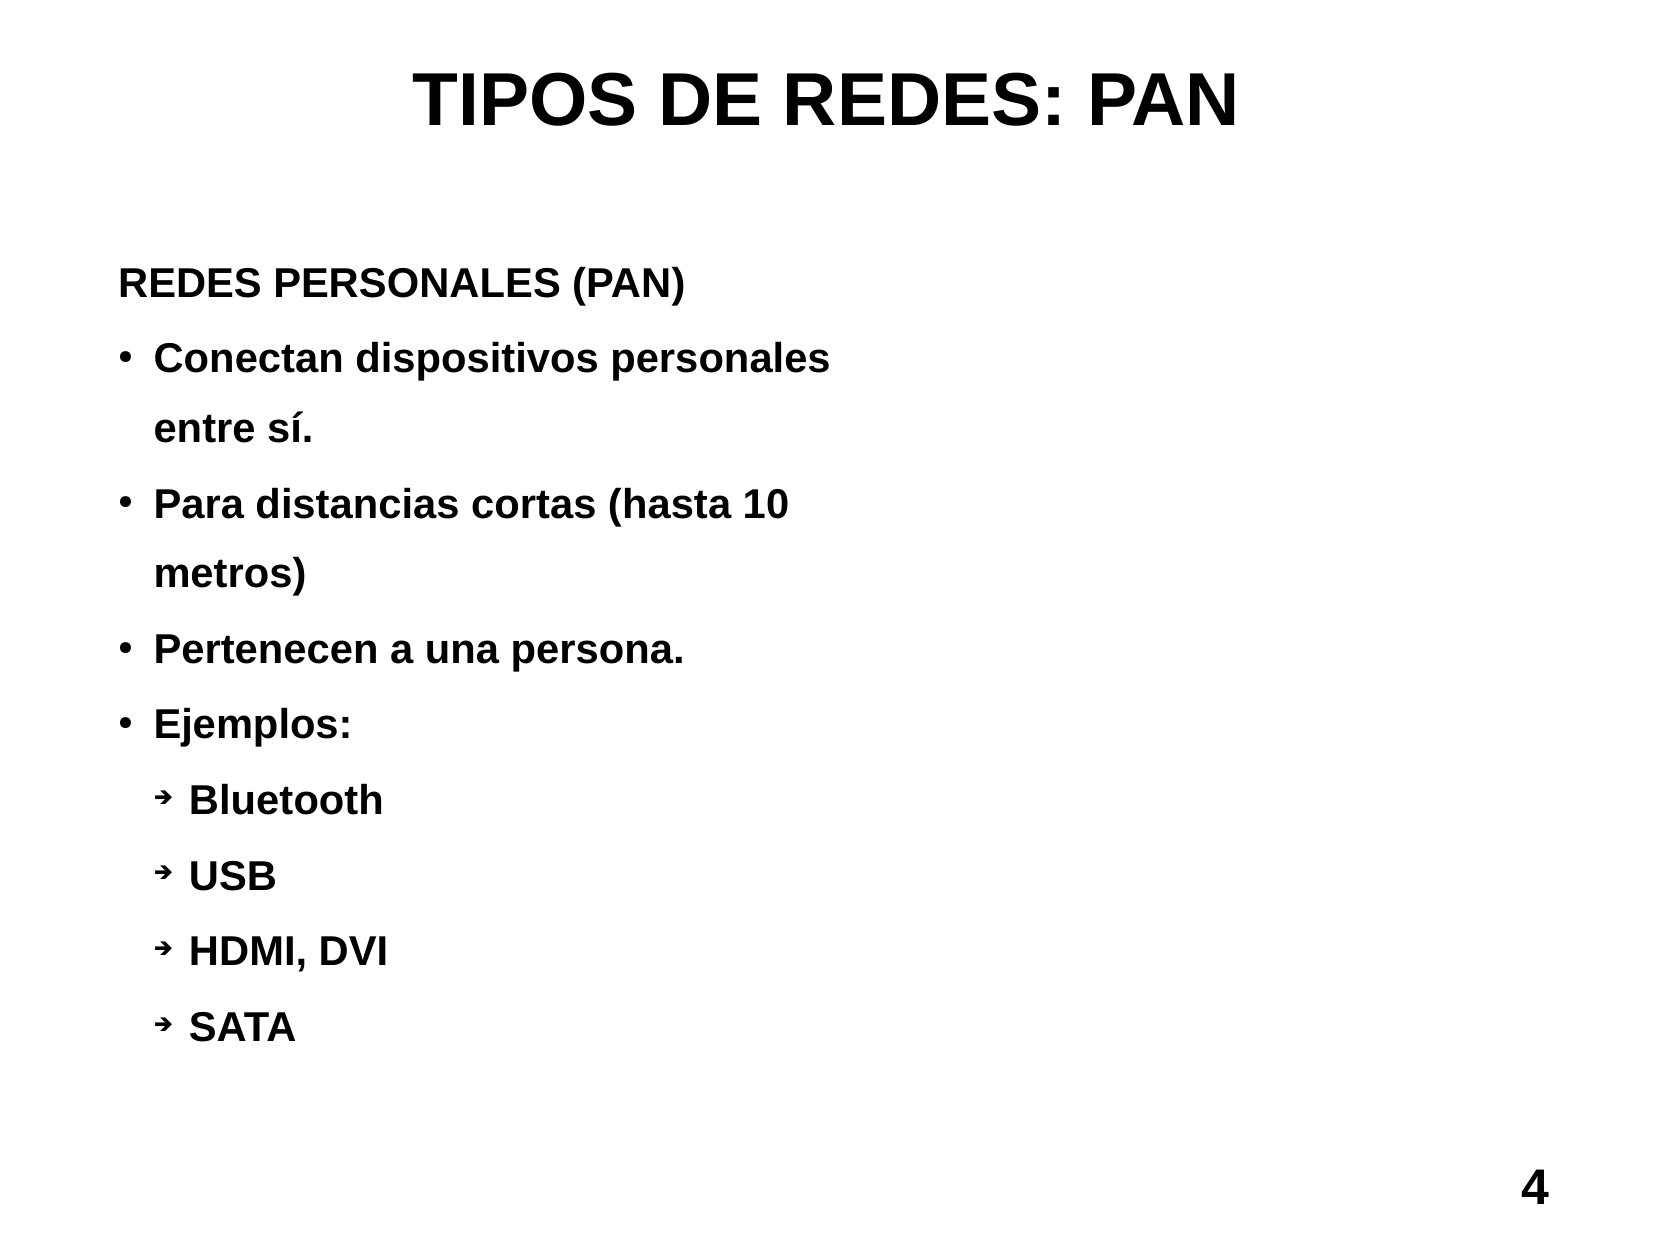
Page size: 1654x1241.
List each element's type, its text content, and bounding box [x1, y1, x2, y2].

text_box <número> [1506, 1151, 1654, 1223]
title TIPOS DE REDES: PAN [82, 25, 1571, 174]
text_box REDES PERSONALES (PAN) Conectan dispositivos personales entre sí. Para distancias cortas (hasta 10 metros) Pertenecen a una persona. Ejemplos: Bluetooth USB HDMI, DVI SATA [118, 236, 857, 1123]
